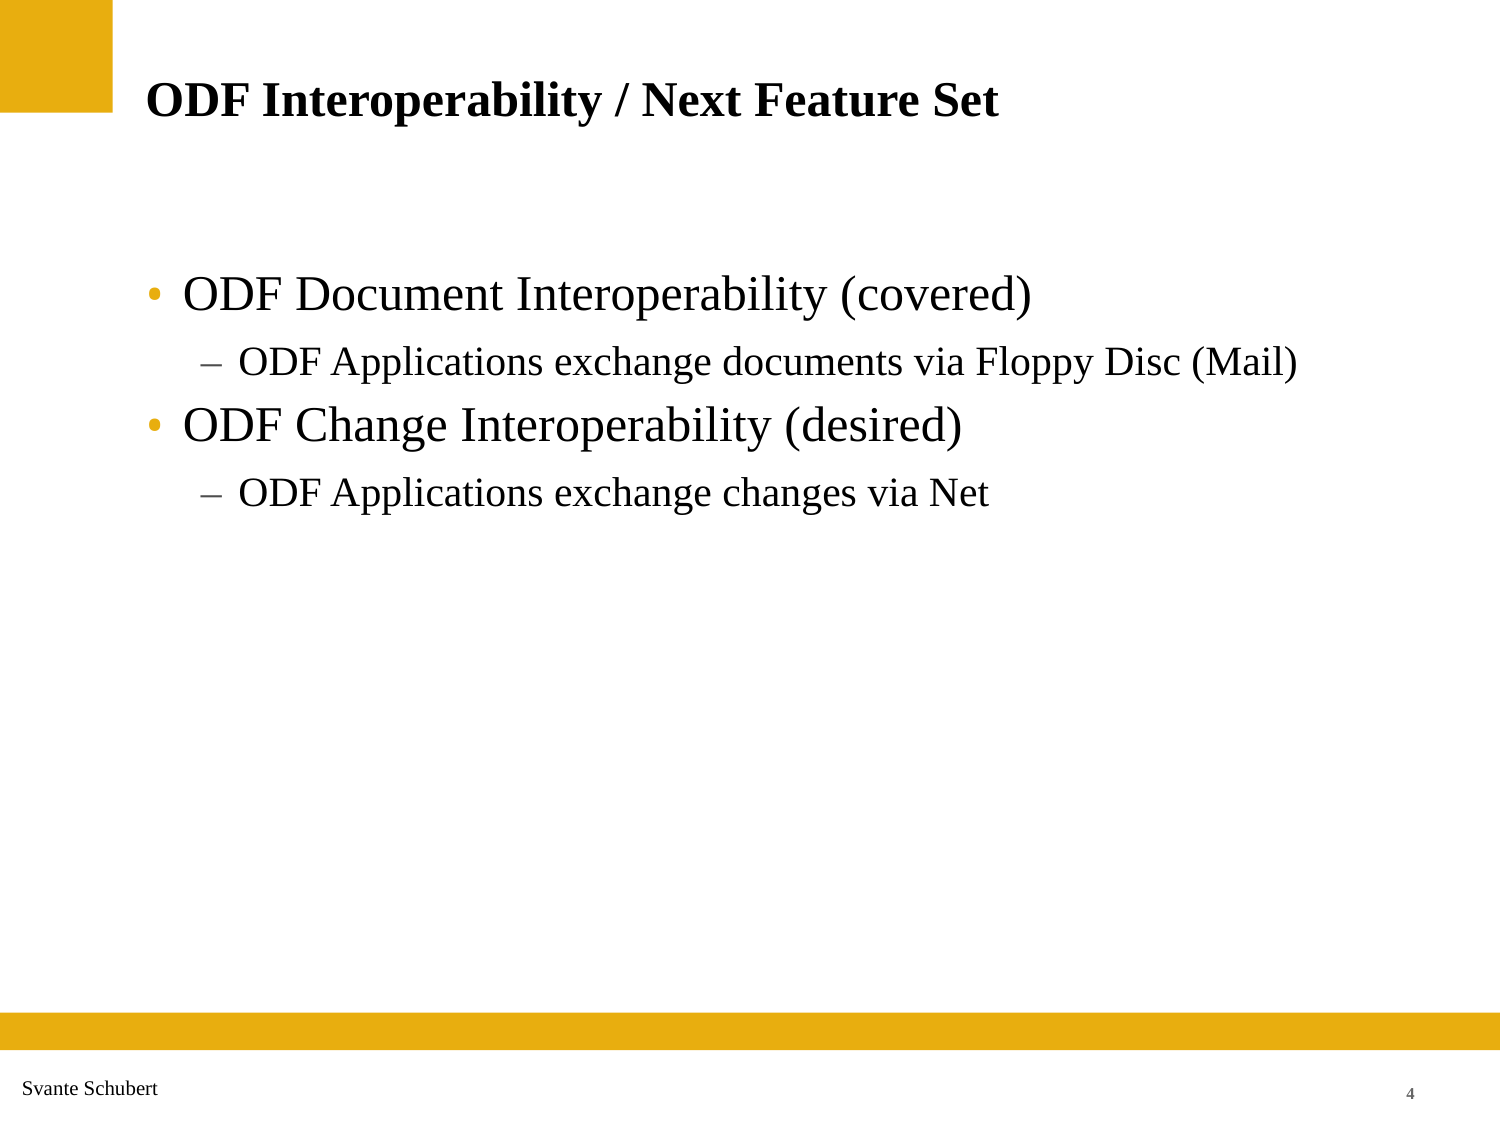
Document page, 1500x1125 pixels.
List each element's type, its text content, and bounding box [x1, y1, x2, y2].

title ODF Interoperability / Next Feature Set [145, 67, 1388, 219]
list ODF Document Interoperability (covered) ODF Applications exchange documents via Floppy Disc (Mail) ODF Change Interoperability (desired) ODF Applications exchange changes via Net [145, 265, 1423, 1009]
